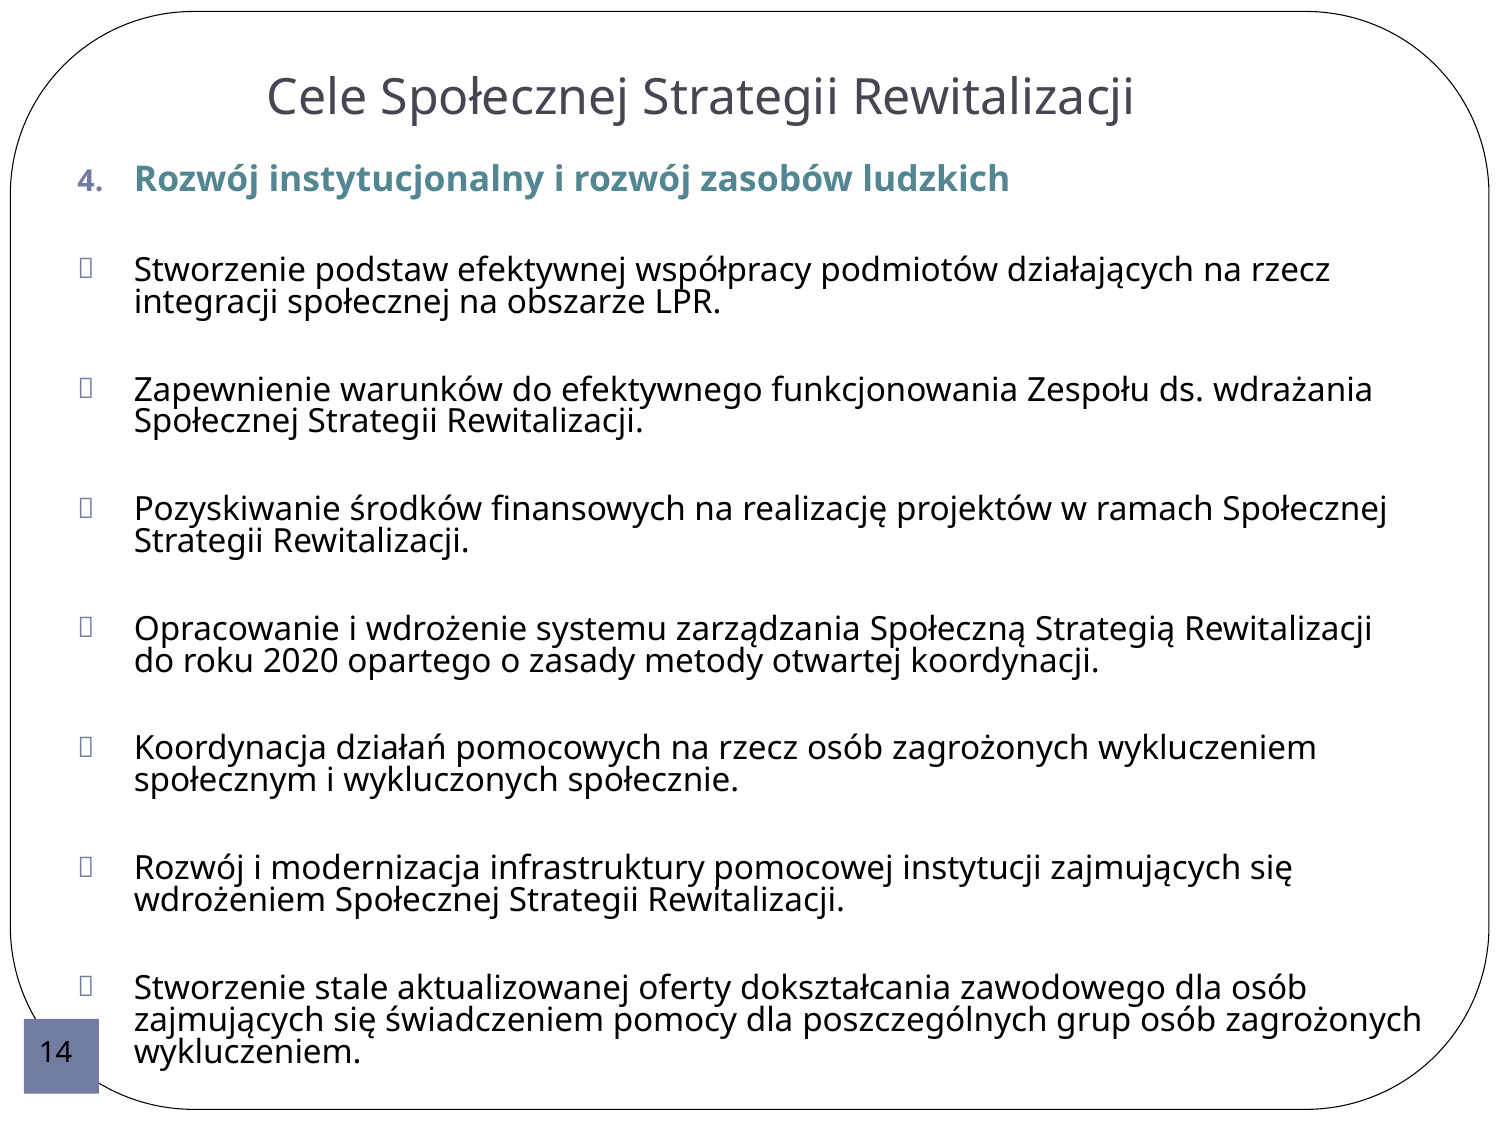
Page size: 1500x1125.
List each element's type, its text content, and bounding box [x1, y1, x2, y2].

list Rozwój instytucjonalny i rozwój zasobów ludzkich Stworzenie podstaw efektywnej współpracy podmiotów działających na rzecz integracji społecznej na obszarze LPR. Zapewnienie warunków do efektywnego funkcjonowania Zespołu ds. wdrażania Społecznej Strategii Rewitalizacji. Pozyskiwanie środków finansowych na realizację projektów w ramach Społecznej Strategii Rewitalizacji. Opracowanie i wdrożenie systemu zarządzania Społeczną Strategią Rewitalizacji do roku 2020 opartego o zasady metody otwartej koordynacji. Koordynacja działań pomocowych na rzecz osób zagrożonych wykluczeniem społecznym i wykluczonych społecznie. Rozwój i modernizacja infrastruktury pomocowej instytucji zajmujących się wdrożeniem Społecznej Strategii Rewitalizacji. Stworzenie stale aktualizowanej oferty dokształcania zawodowego dla osób zajmujących się świadczeniem pomocy dla poszczególnych grup osób zagrożonych wykluczeniem. [62, 148, 1450, 1079]
title Cele Społecznej Strategii Rewitalizacji [81, 50, 1322, 126]
slide_number <numer> [23, 1018, 99, 1094]
